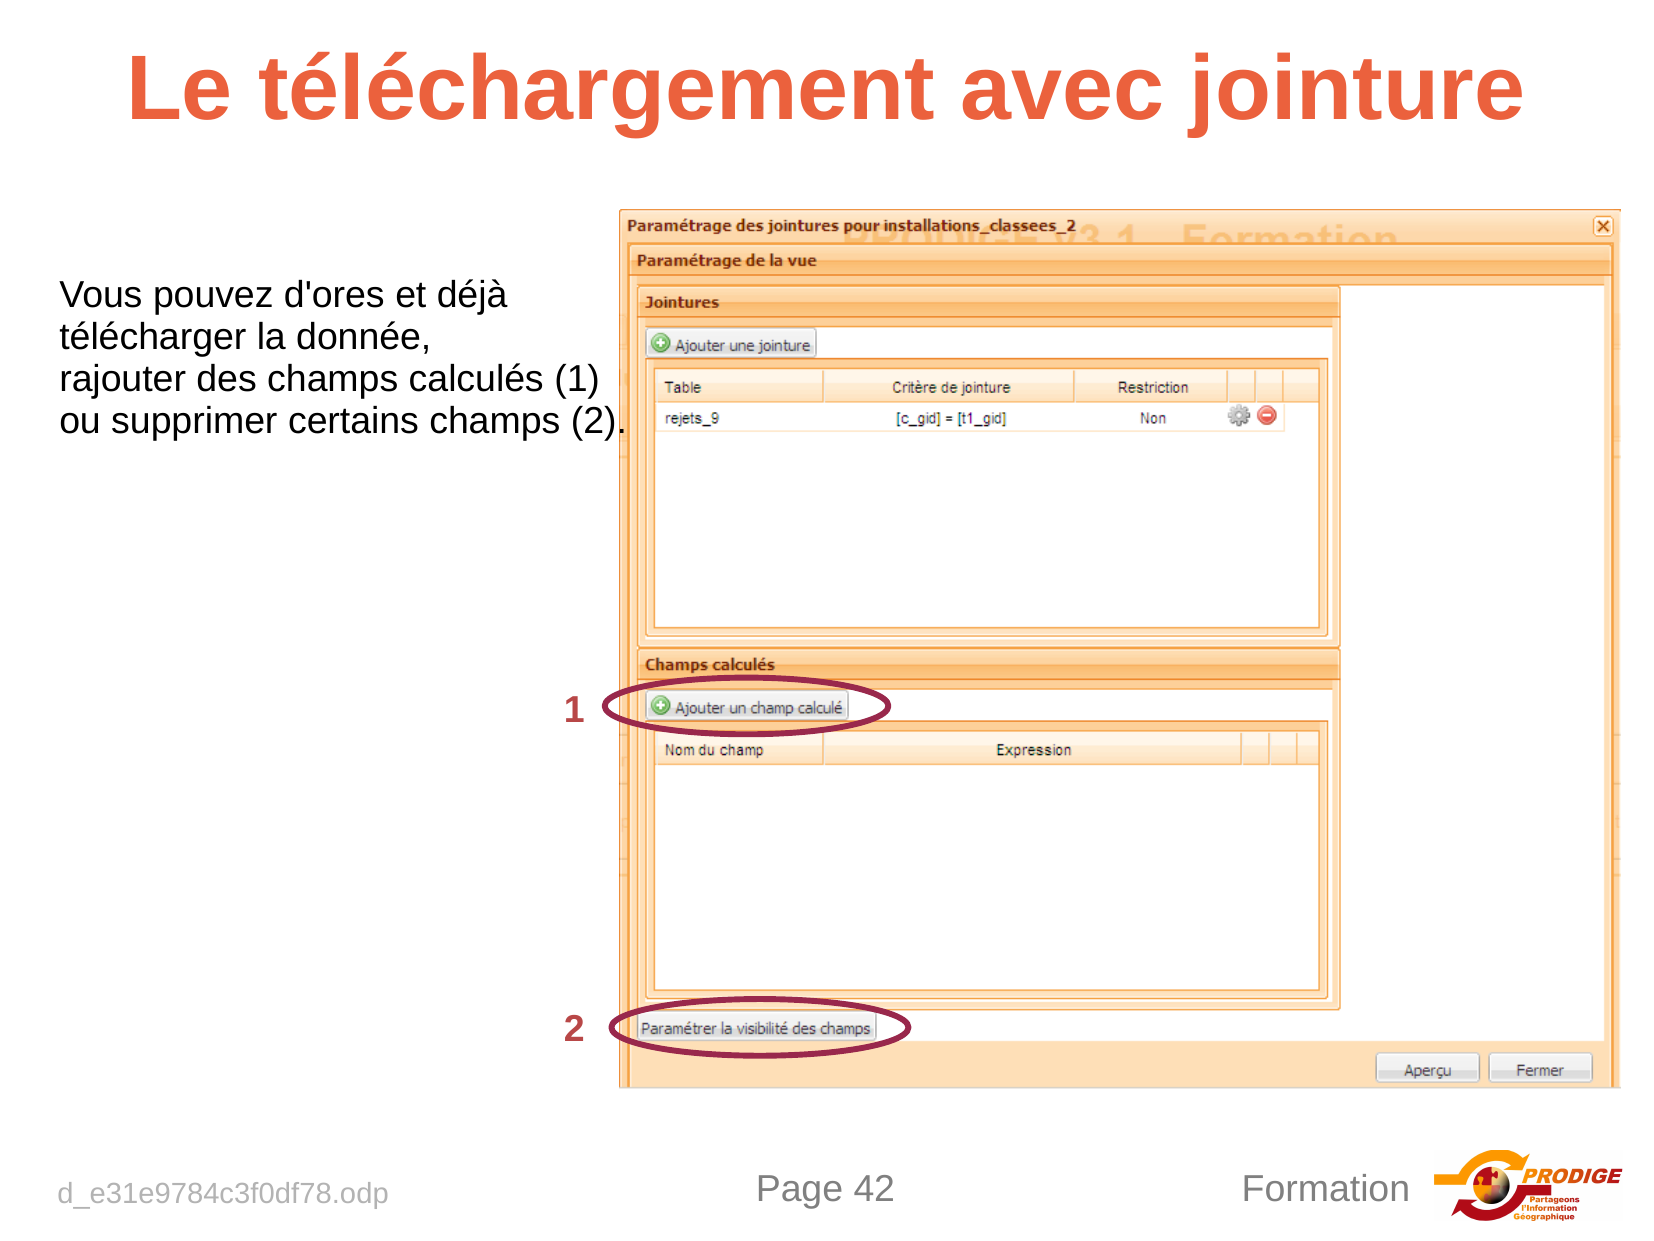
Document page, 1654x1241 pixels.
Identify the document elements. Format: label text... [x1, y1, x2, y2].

title Le téléchargement avec jointure [82, 0, 1571, 185]
picture [619, 209, 1621, 1090]
picture [619, 681, 885, 731]
picture [619, 1002, 905, 1052]
text_box 1 [549, 680, 600, 739]
text_box Vous pouvez d'ores et déjà télécharger la donnée, rajouter des champs calculés (1) ou supprimer certains champs (2). [44, 265, 643, 449]
picture [1434, 1150, 1623, 1221]
text_box 2 [549, 999, 600, 1058]
